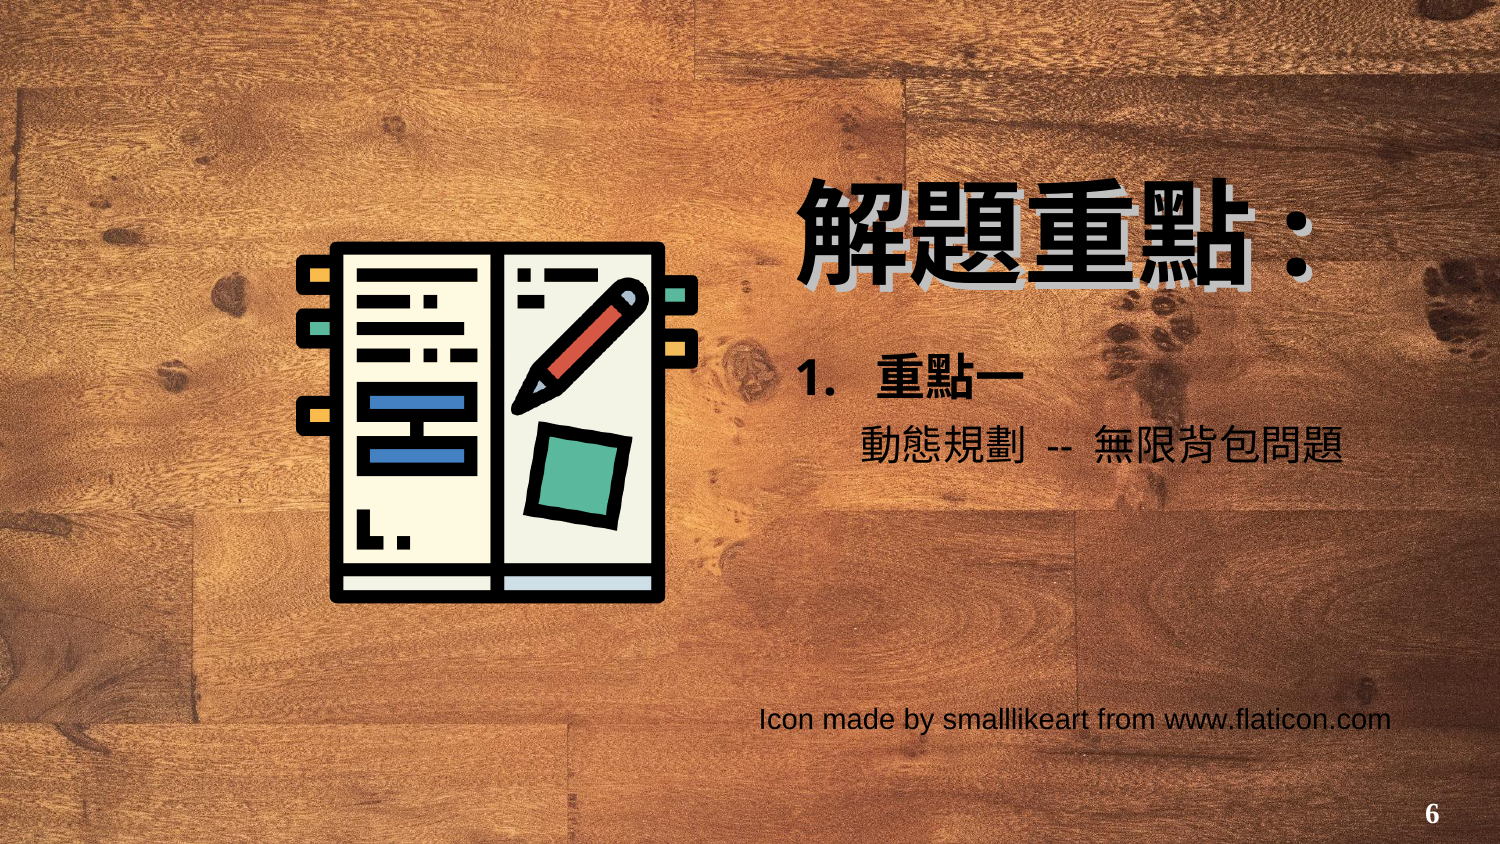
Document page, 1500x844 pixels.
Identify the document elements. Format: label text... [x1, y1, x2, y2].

slide_number 6 [1410, 779, 1500, 844]
picture [296, 221, 698, 623]
title 解題重點: [779, 122, 1311, 314]
subtitle 1. 重點一 動態規劃 -- 無限背包問題 [779, 328, 1378, 693]
text_box Icon made by smalllikeart from www.flaticon.com [744, 693, 1407, 743]
